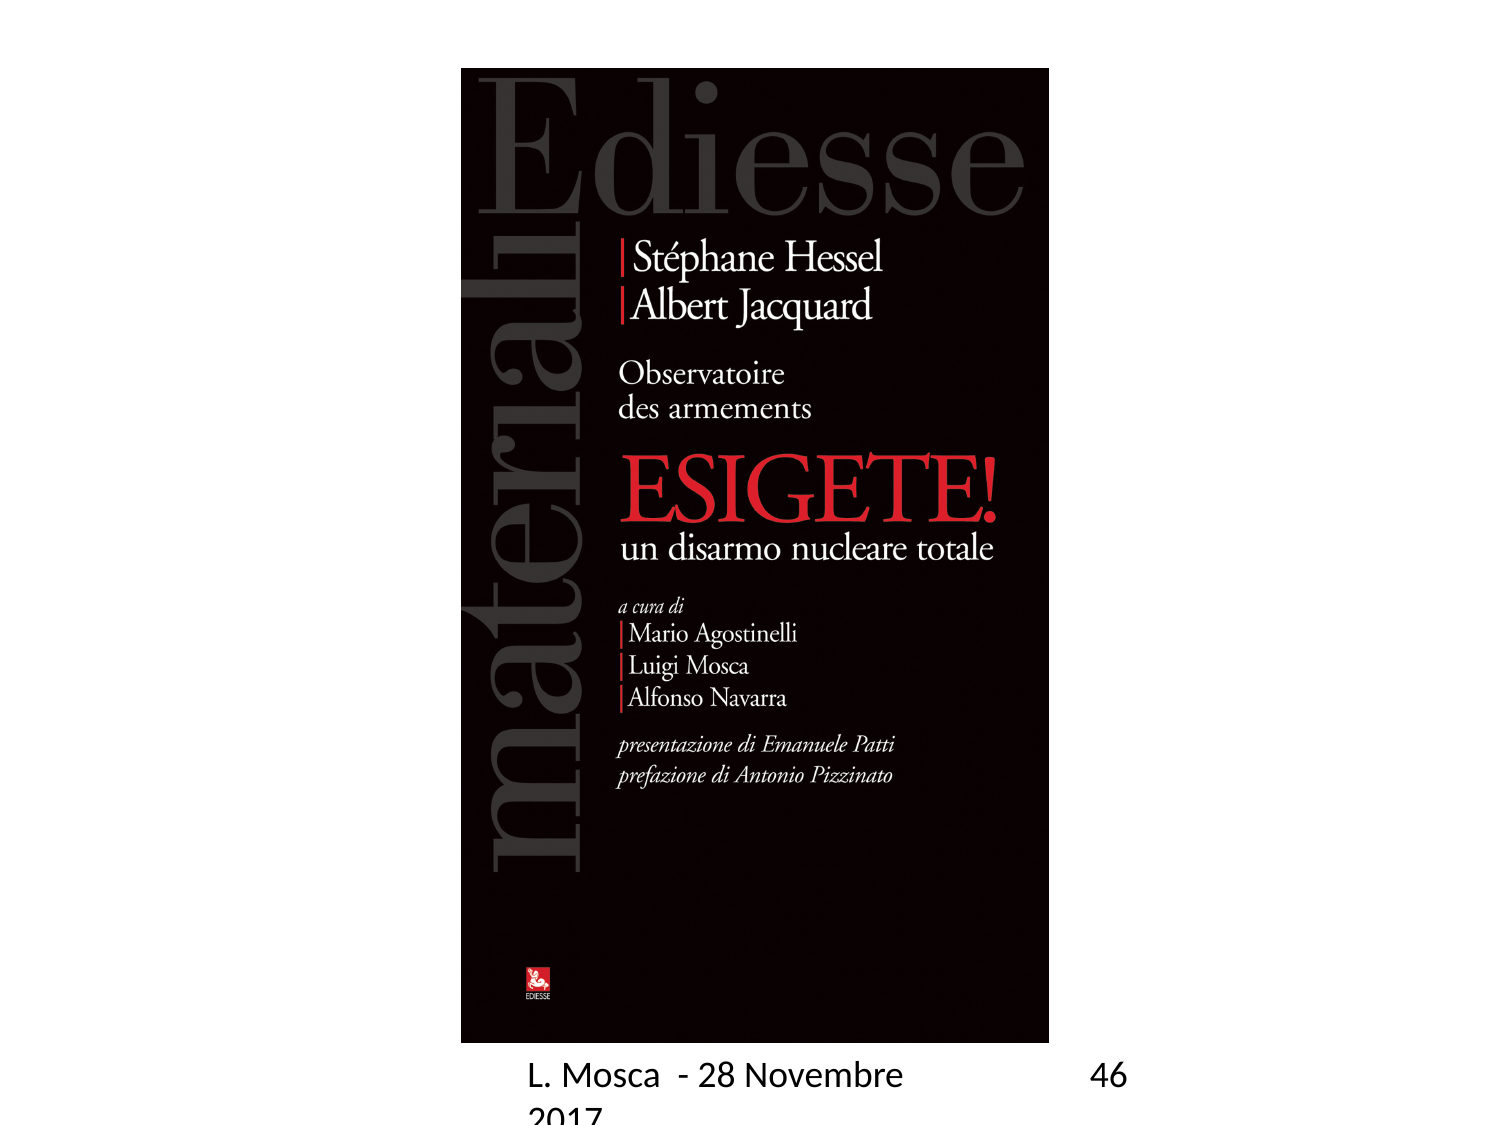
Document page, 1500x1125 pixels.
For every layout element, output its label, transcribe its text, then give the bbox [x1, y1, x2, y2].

footer L. Mosca - 28 Novembre 2017 [512, 1043, 988, 1103]
picture [461, 68, 1049, 1043]
slide_number <numero> [1074, 1042, 1425, 1103]
